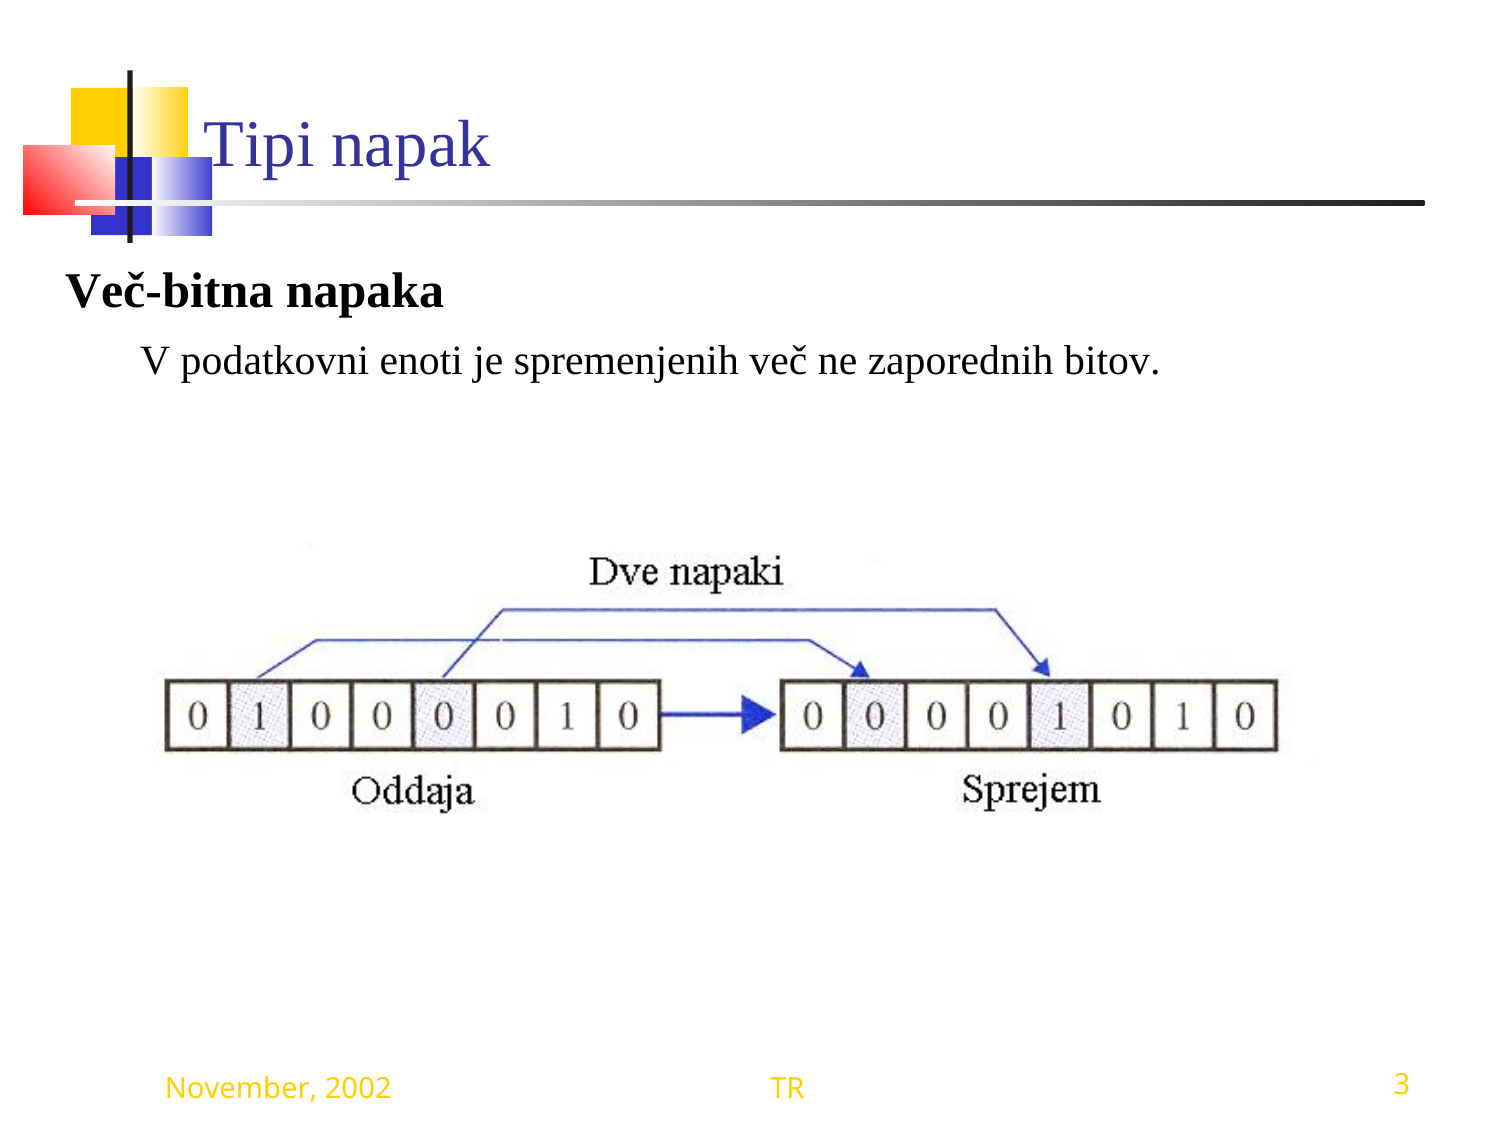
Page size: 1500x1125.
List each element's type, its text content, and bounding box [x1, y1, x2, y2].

picture [123, 538, 1324, 837]
title Tipi napak [188, 92, 1468, 188]
text_box TR [549, 1037, 1026, 1113]
text_box November, 2002 [150, 1037, 463, 1113]
list Več-bitna napaka V podatkovni enoti je spremenjenih več ne zaporednih bitov. [50, 249, 1469, 457]
text_box <number> [1112, 1037, 1426, 1113]
